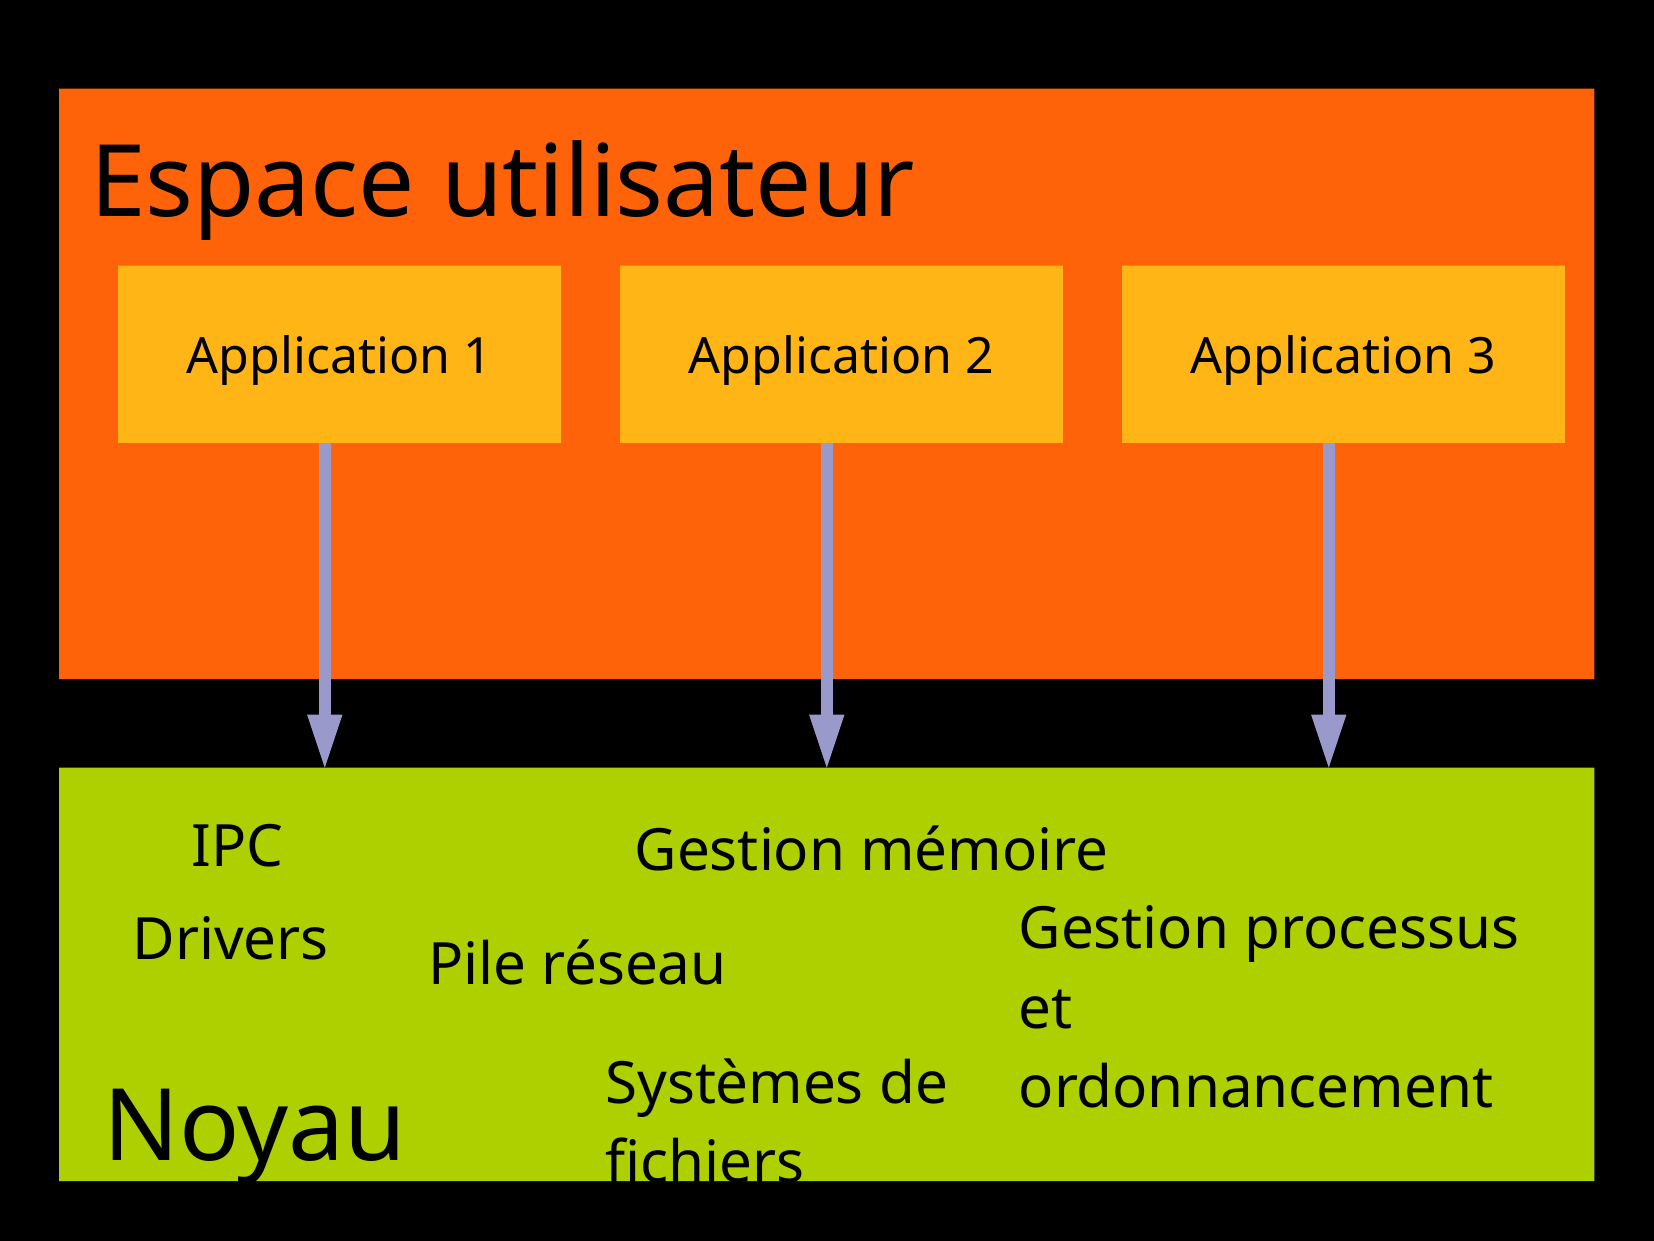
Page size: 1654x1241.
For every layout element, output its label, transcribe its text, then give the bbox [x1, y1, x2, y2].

text_box Systèmes de fichiers [590, 1033, 1152, 1119]
text_box Application 2 [620, 265, 1063, 443]
text_box [59, 88, 1595, 680]
text_box IPC [177, 797, 739, 882]
text_box [678, 1155, 694, 1182]
text_box Application 1 [118, 265, 562, 443]
text_box [728, 1154, 744, 1163]
text_box Espace utilisateur [75, 101, 857, 237]
text_box Drivers [118, 889, 680, 975]
text_box [59, 767, 1595, 1182]
text_box Pile réseau [413, 915, 975, 1000]
text_box Gestion processus et ordonnancement [1003, 879, 1565, 1034]
text_box Application 3 [1122, 265, 1565, 443]
text_box Noyau [88, 1046, 591, 1182]
text_box Gestion mémoire [620, 801, 1182, 886]
